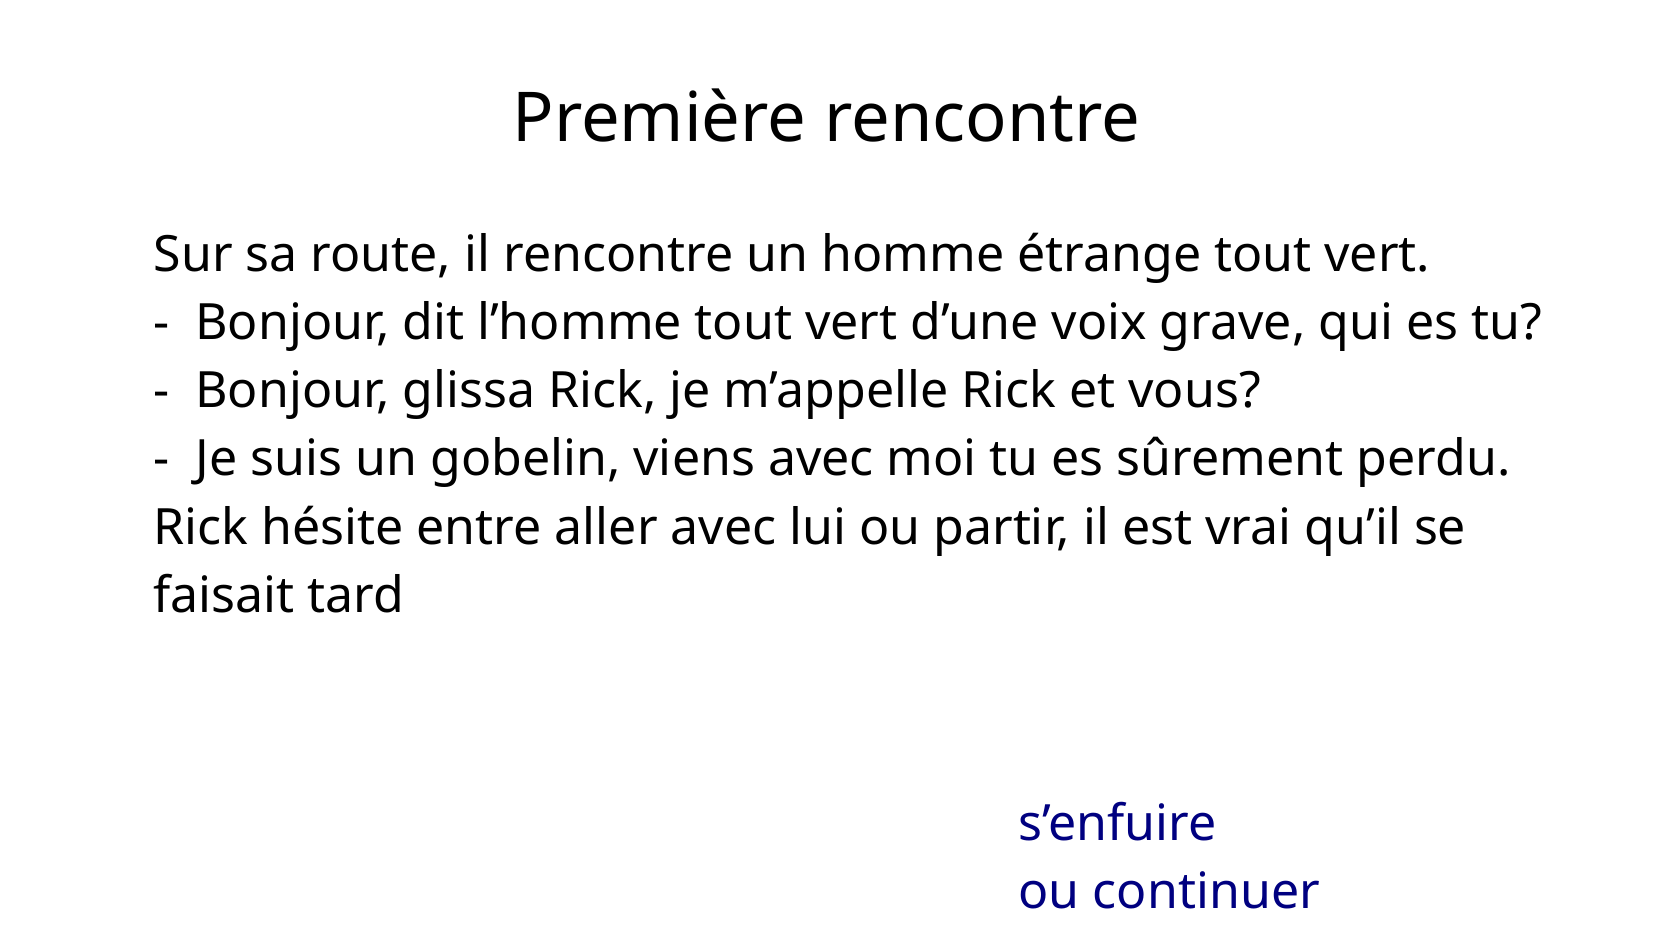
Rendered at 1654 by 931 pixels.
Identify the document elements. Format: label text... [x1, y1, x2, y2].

title Première rencontre [82, 37, 1571, 193]
list Sur sa route, il rencontre un homme étrange tout vert. - Bonjour, dit l’homme tout vert d’une voix grave, qui es tu? - Bonjour, glissa Rick, je m’appelle Rick et vous? - Je suis un gobelin, viens avec moi tu es sûrement perdu. Rick hésite entre aller avec lui ou partir, il est vrai qu’il se faisait tard [82, 217, 1571, 758]
text_box s’enfuire ou continuer [1003, 779, 1536, 864]
